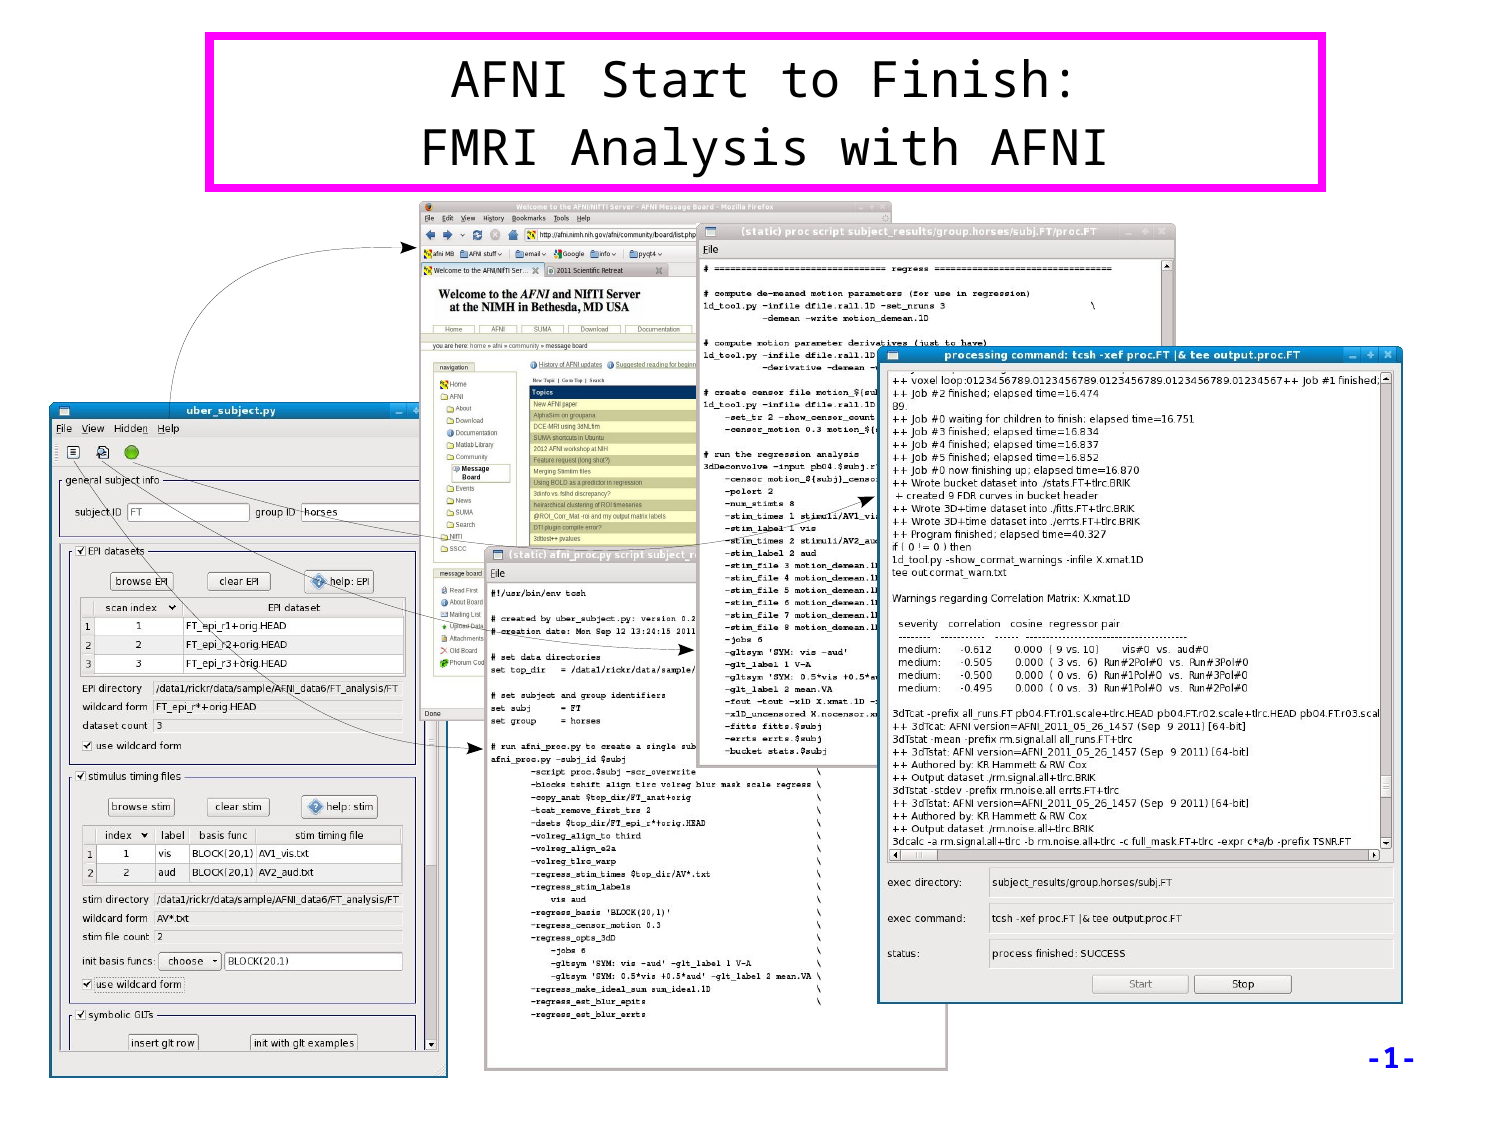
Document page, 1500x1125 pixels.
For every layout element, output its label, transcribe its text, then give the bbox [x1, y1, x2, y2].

picture [49, 201, 1403, 1078]
title AFNI Start to Finish: FMRI Analysis with AFNI [209, 37, 1322, 187]
picture [49, 402, 68, 406]
